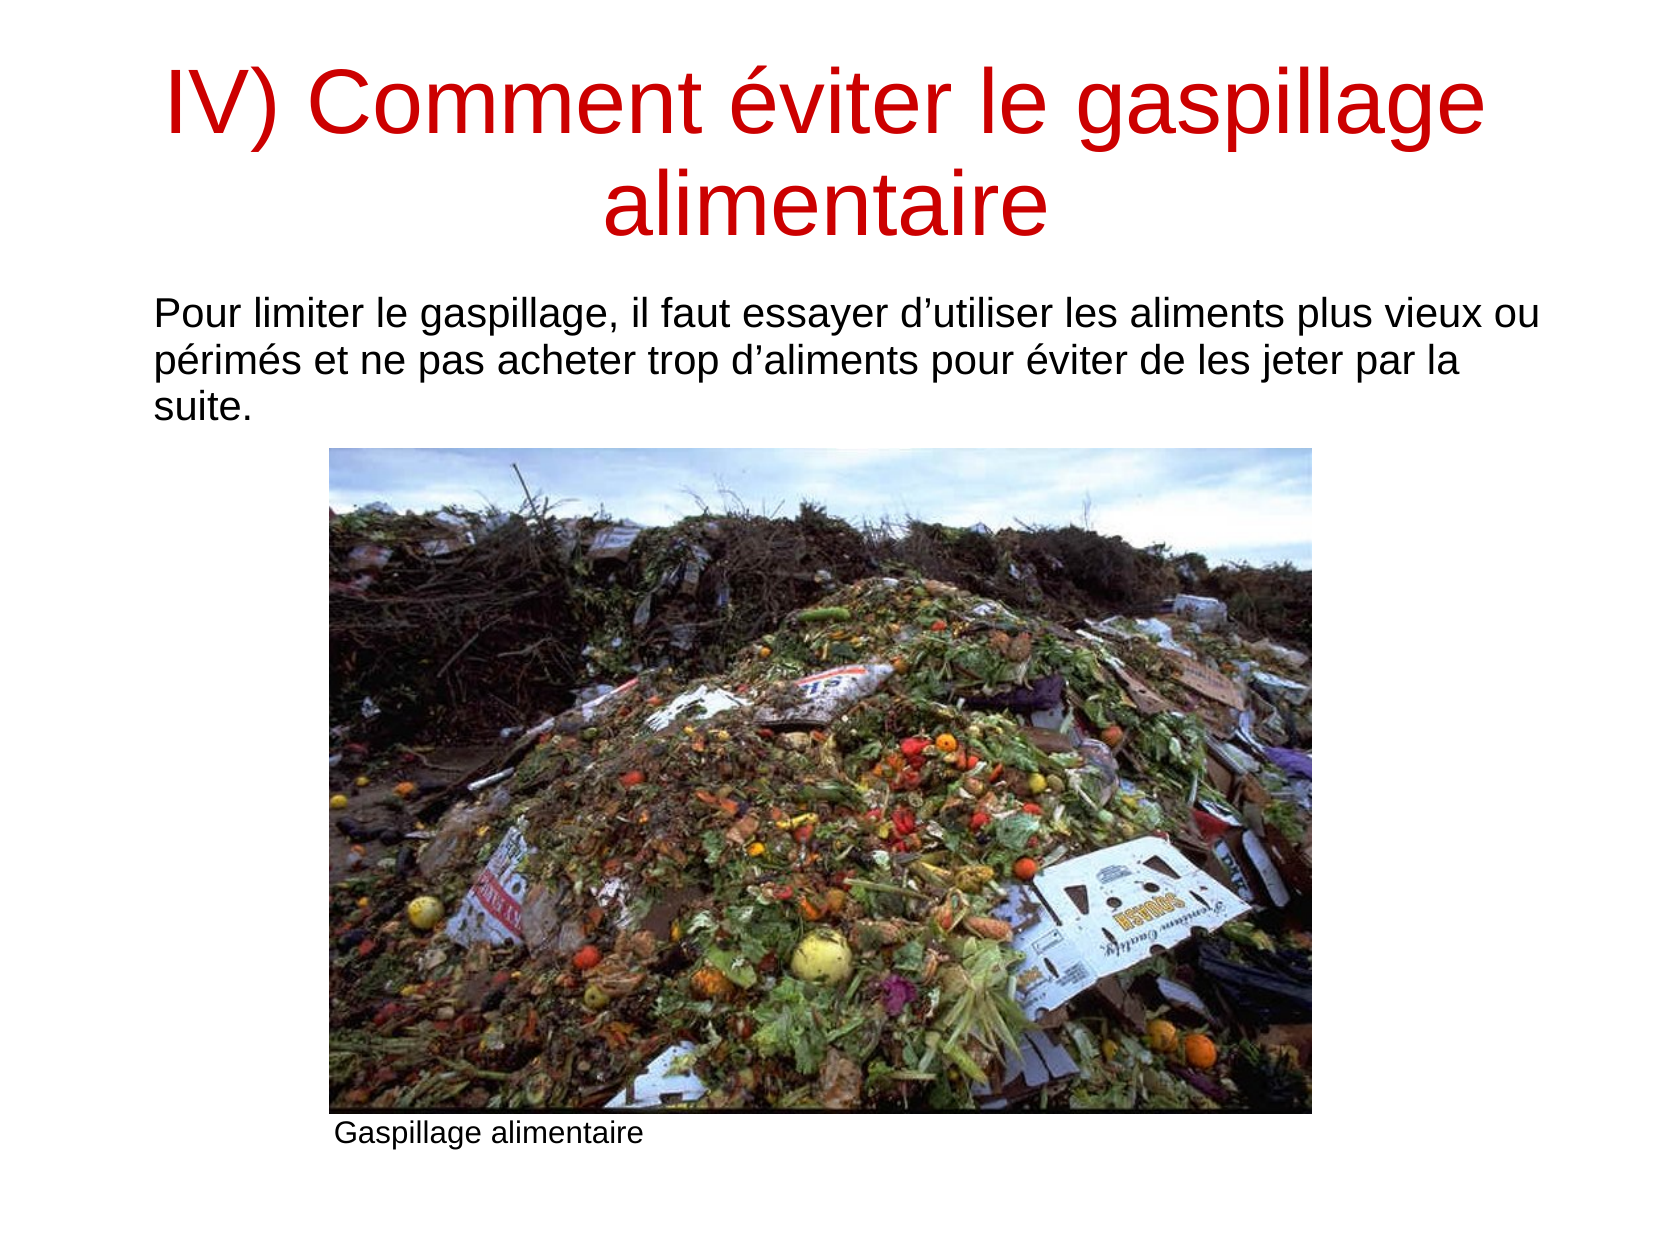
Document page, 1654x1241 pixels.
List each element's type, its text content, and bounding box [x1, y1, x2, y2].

picture [329, 448, 1312, 1114]
text_box Gaspillage alimentaire [318, 1107, 1111, 1158]
list Pour limiter le gaspillage, il faut essayer d’utiliser les aliments plus vieux ou périmés et ne pas acheter trop d’aliments pour éviter de les jeter par la suite. [82, 290, 1571, 1010]
title IV) Comment éviter le gaspillage alimentaire [82, 49, 1571, 257]
